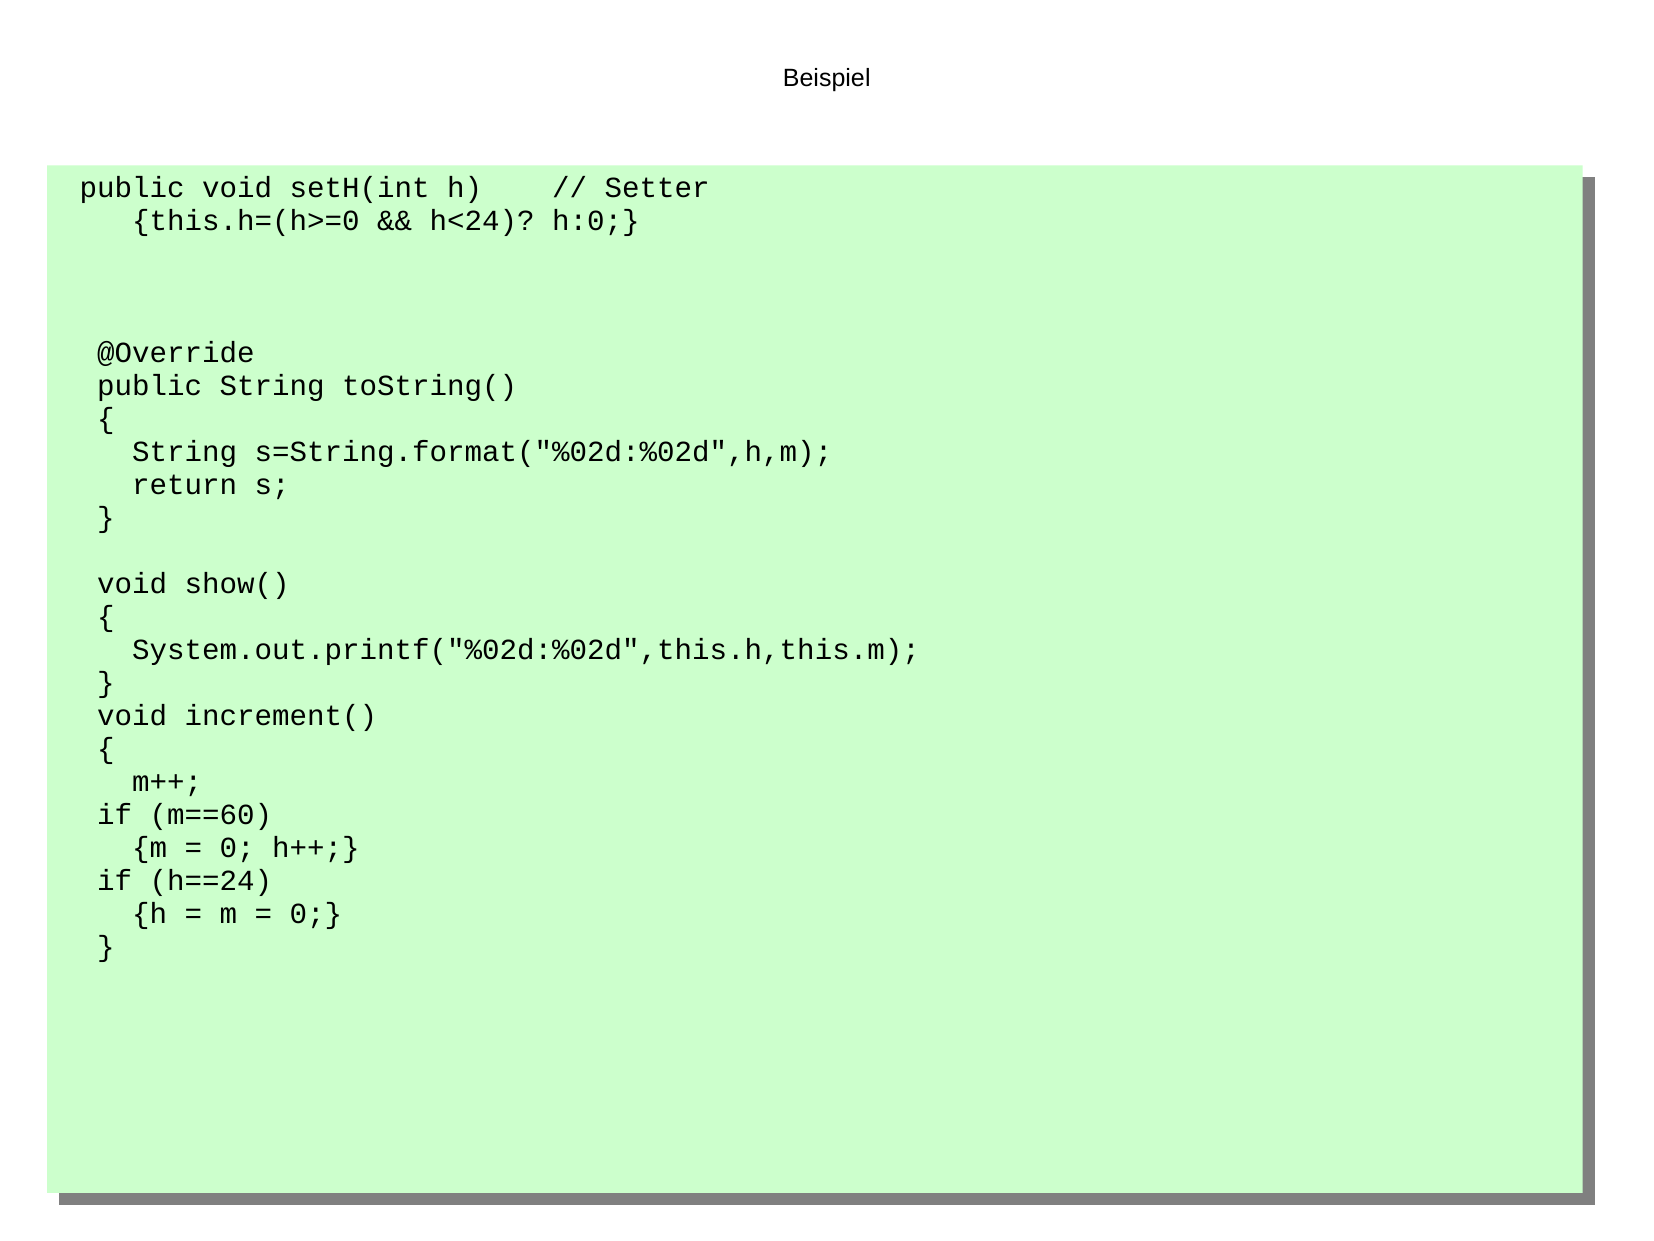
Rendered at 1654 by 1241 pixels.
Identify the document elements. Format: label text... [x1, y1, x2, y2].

text_box public void setH(int h) // Setter {this.h=(h>=0 && h<24)? h:0;} @Override public String toString() { String s=String.format("%02d:%02d",h,m); return s; } void show() { System.out.printf("%02d:%02d",this.h,this.m); } void increment() { m++; if (m==60) {m = 0; h++;} if (h==24) {h = m = 0;} } [47, 165, 1583, 1193]
title Beispiel [82, 49, 1571, 107]
